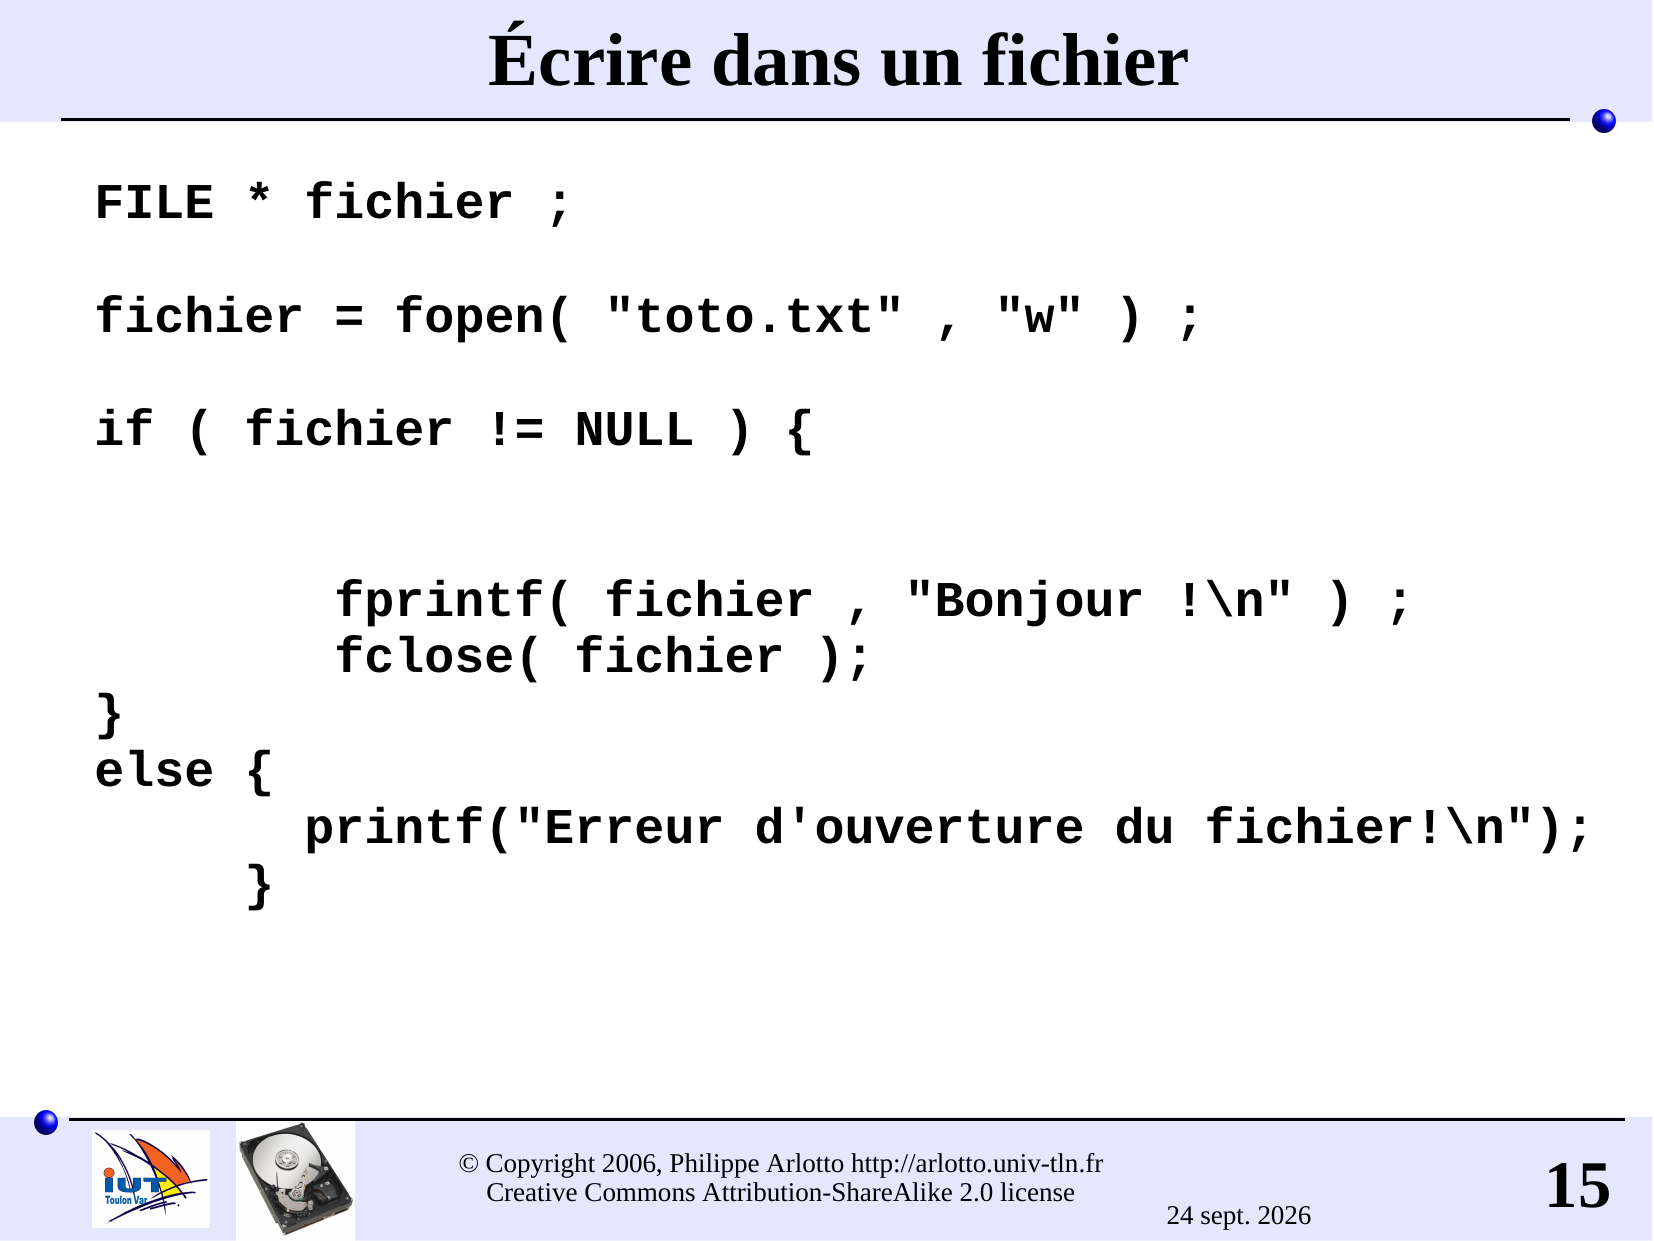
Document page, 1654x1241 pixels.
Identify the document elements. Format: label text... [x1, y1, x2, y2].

picture [236, 1121, 355, 1241]
text_box FILE * fichier ; fichier = fopen( "toto.txt" , "w" ) ; if ( fichier != NULL ) { fprintf( fichier , "Bonjour !\n" ) ; fclose( fichier ); } else { printf("Erreur d'ouverture du fichier!\n"); } [94, 177, 1595, 993]
title Écrire dans un fichier [95, 11, 1585, 110]
